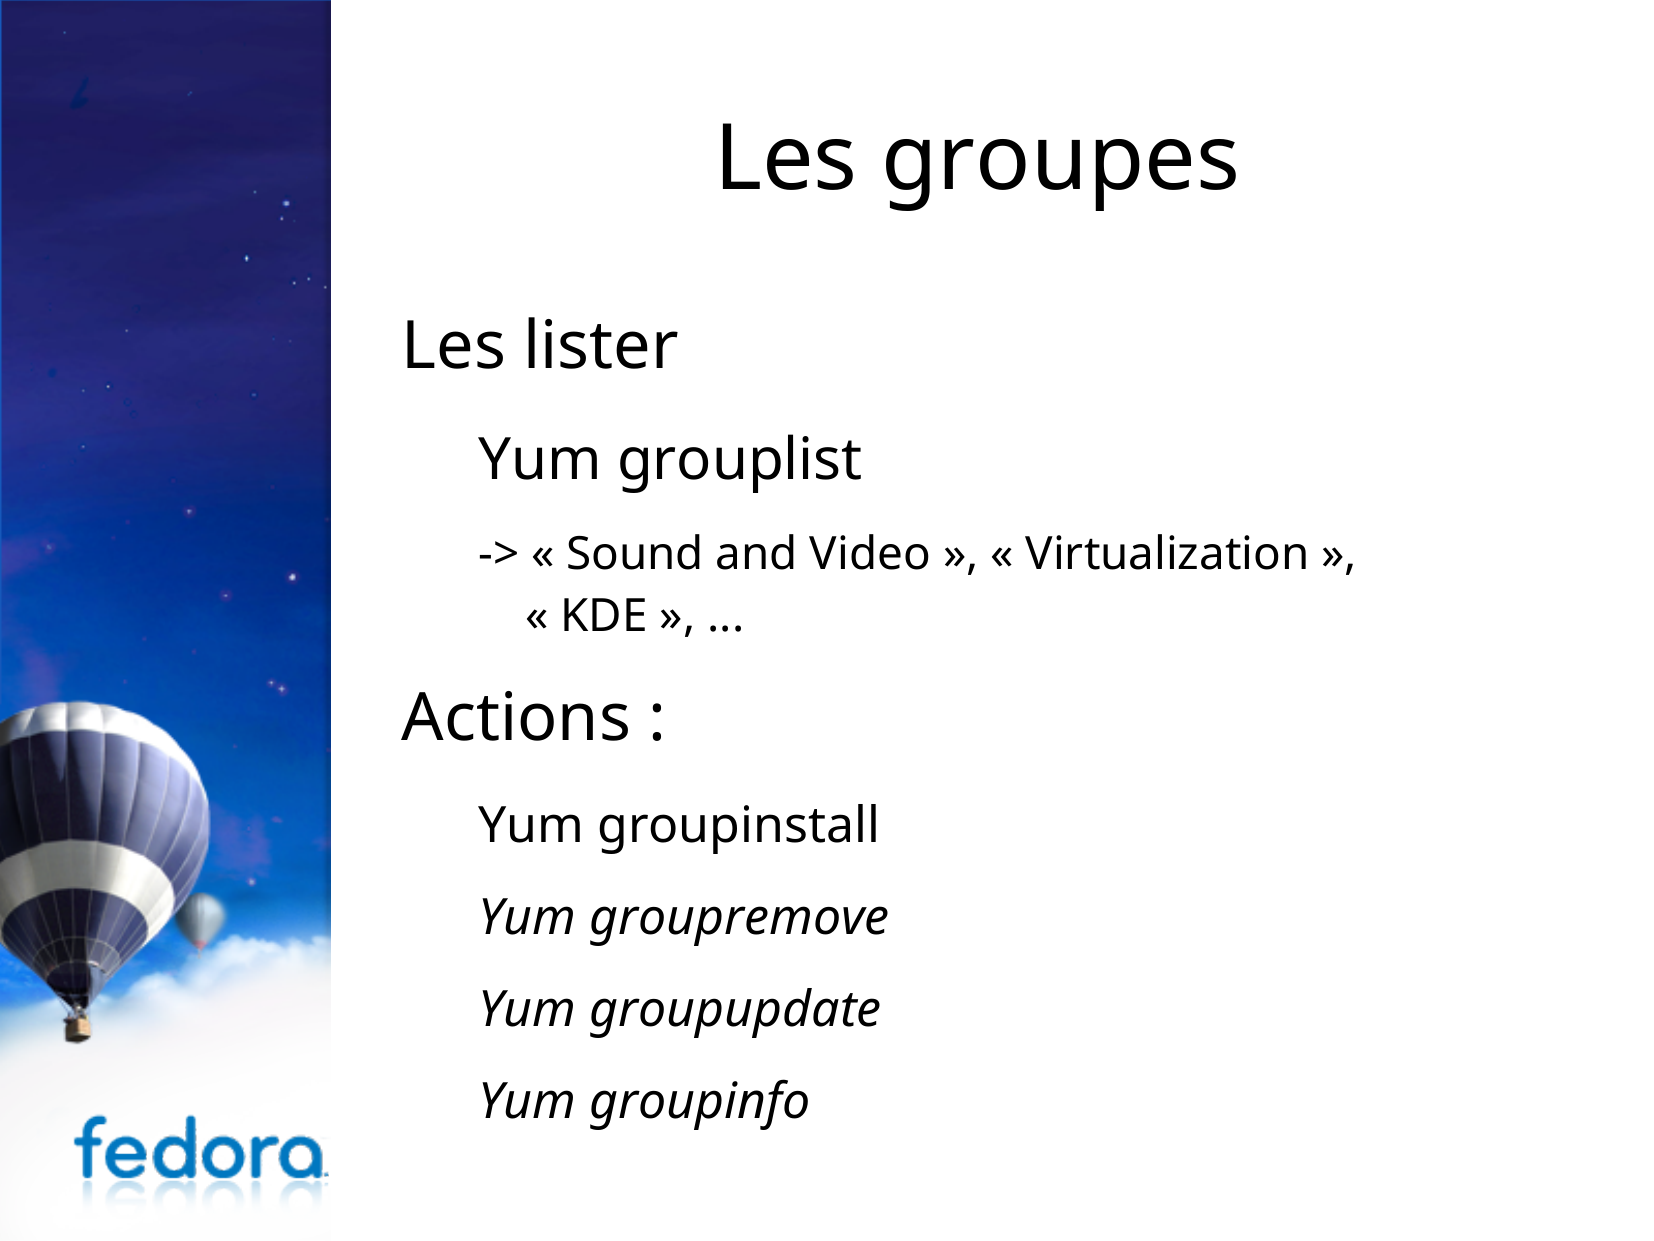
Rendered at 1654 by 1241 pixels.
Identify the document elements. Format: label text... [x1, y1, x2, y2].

picture [0, 0, 331, 1241]
list Les lister Yum grouplist -> « Sound and Video », « Virtualization », « KDE », ... Actions : Yum groupinstall Yum groupremove Yum groupupdate Yum groupinfo [383, 296, 1571, 1096]
title Les groupes [383, 59, 1571, 250]
